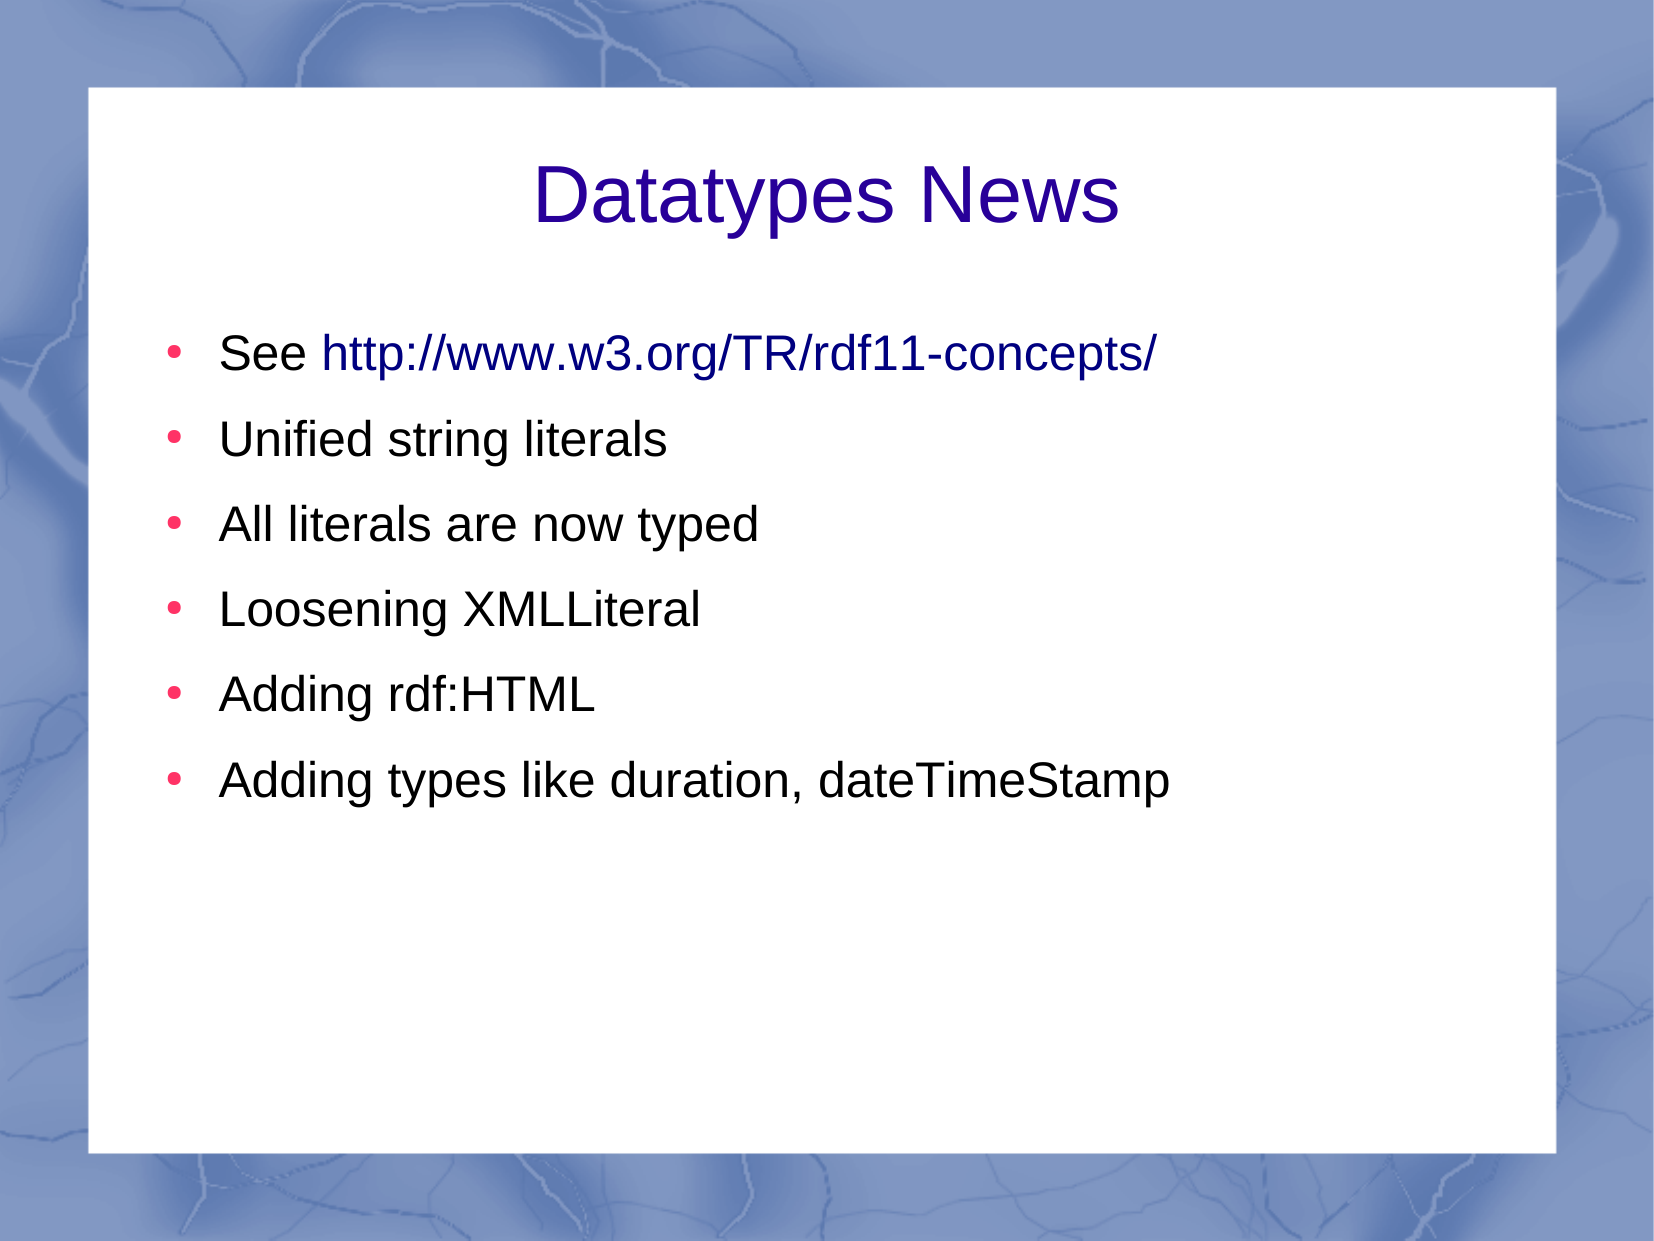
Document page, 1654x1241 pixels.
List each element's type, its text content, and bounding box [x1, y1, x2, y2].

list See http://www.w3.org/TR/rdf11-concepts/ Unified string literals All literals are now typed Loosening XMLLiteral Adding rdf:HTML Adding types like duration, dateTimeStamp [147, 325, 1506, 1045]
picture [0, 0, 1654, 1241]
title Datatypes News [118, 90, 1536, 298]
